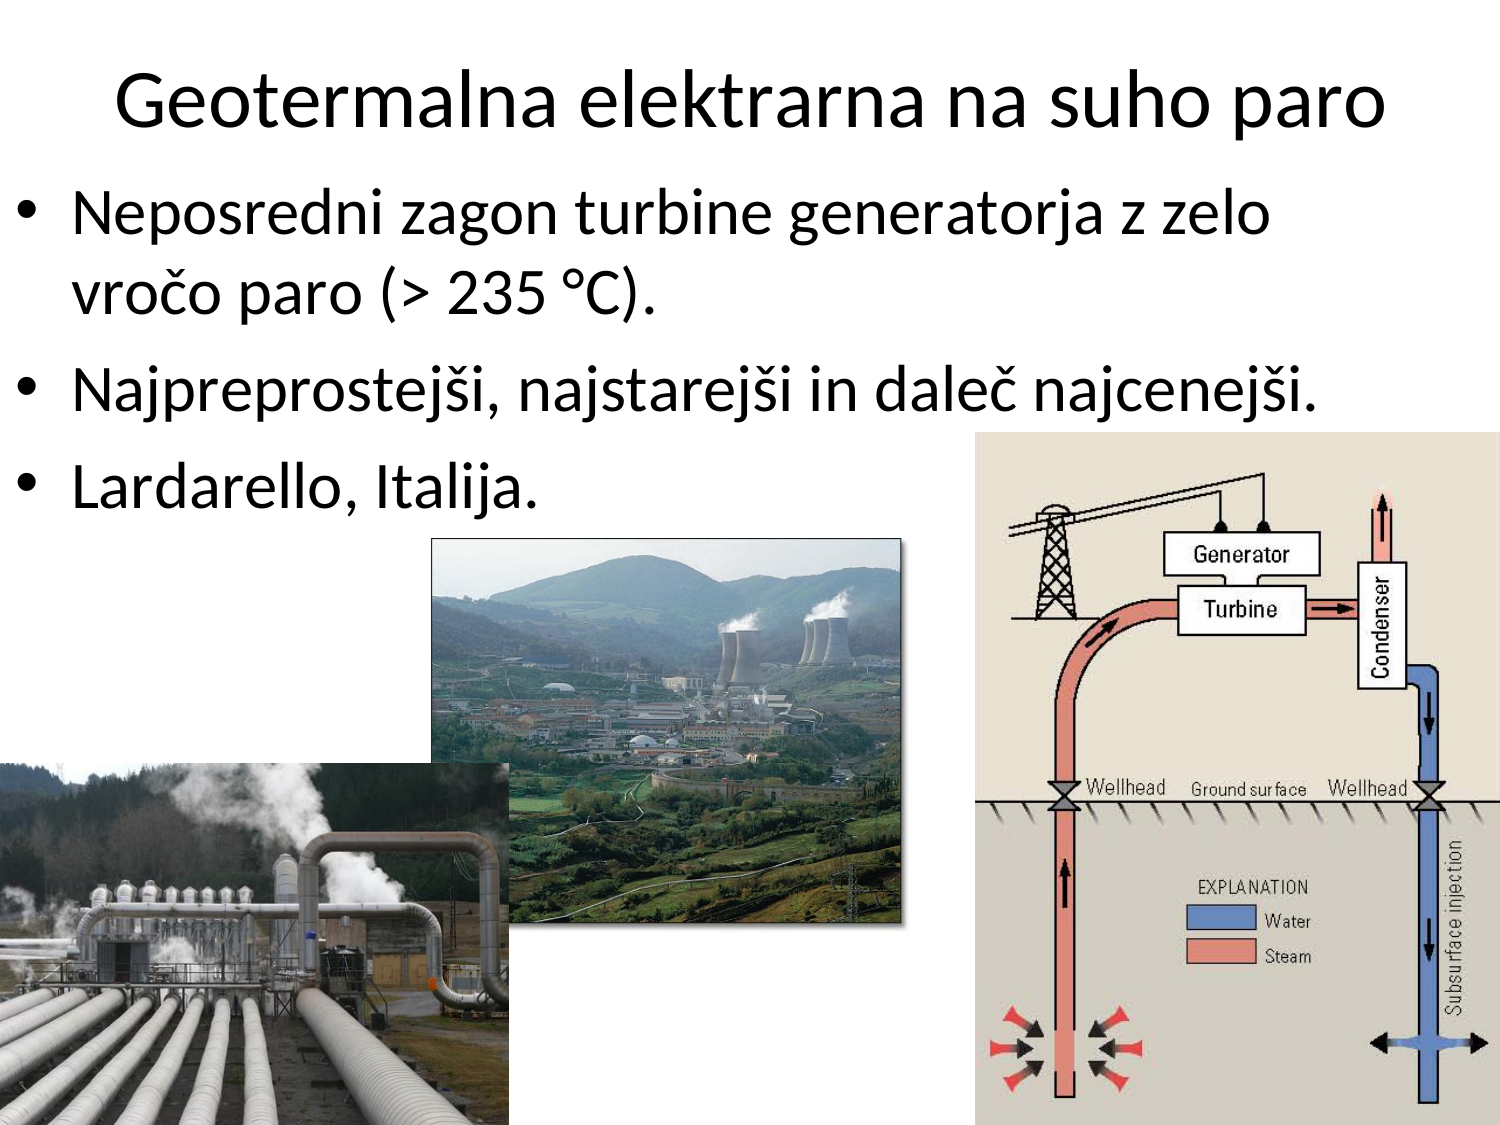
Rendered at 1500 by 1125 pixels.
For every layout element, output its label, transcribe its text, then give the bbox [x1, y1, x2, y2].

text_box Neposredni zagon turbine generatorja z zelo vročo paro (> 235 °C). Najpreprostejši, najstarejši in daleč najcenejši. Lardarello, Italija. [0, 160, 1426, 1006]
picture [0, 538, 910, 1125]
text_box Geotermalna elektrarna na suho paro [76, 0, 1427, 188]
picture [975, 432, 1500, 1125]
